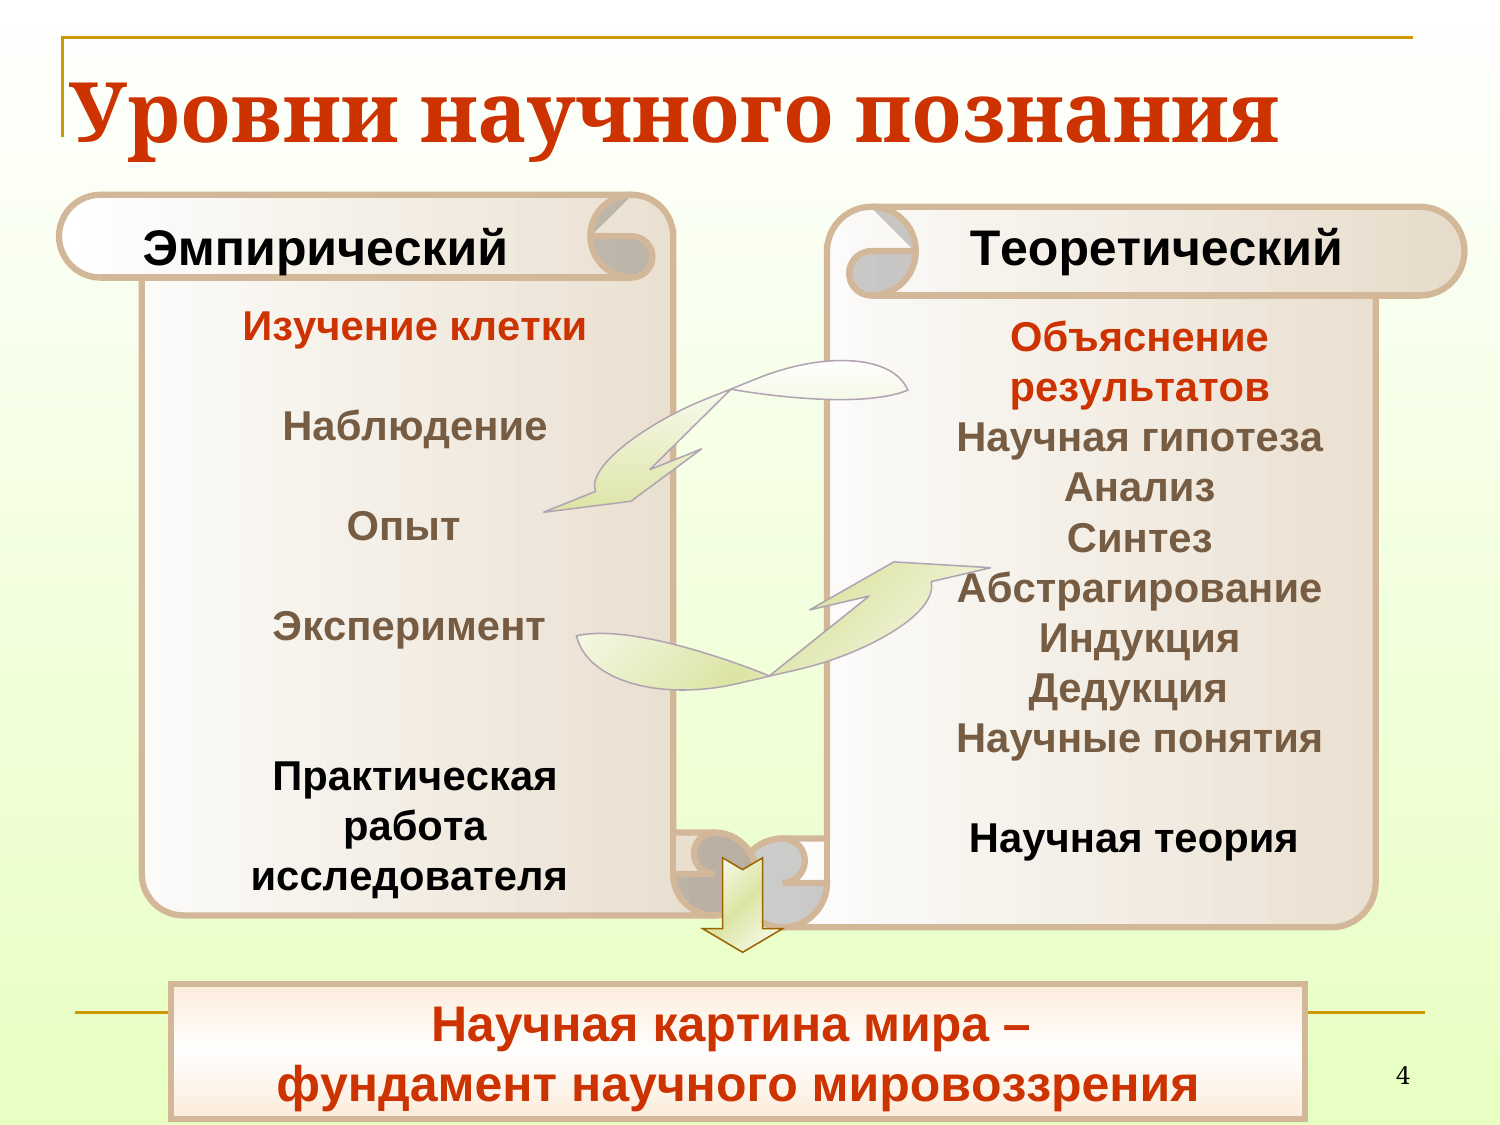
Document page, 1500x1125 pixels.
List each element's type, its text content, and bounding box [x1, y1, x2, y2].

text_box Объяснение результатов Научная гипотеза Анализ Синтез Абстрагирование Индукция Дедукция Научные понятия Научная теория [891, 302, 1388, 919]
text_box Изучение клетки Наблюдение Опыт Эксперимент Практическая работа исследователя [183, 290, 648, 907]
text_box Научная картина мира – фундамент научного мировоззрения [171, 983, 1306, 1120]
text_box Теоретический [927, 207, 1400, 284]
text_box Эмпирический [100, 207, 565, 284]
title Уровни научного познания [0, 45, 1351, 161]
text_box [58, 194, 1465, 953]
